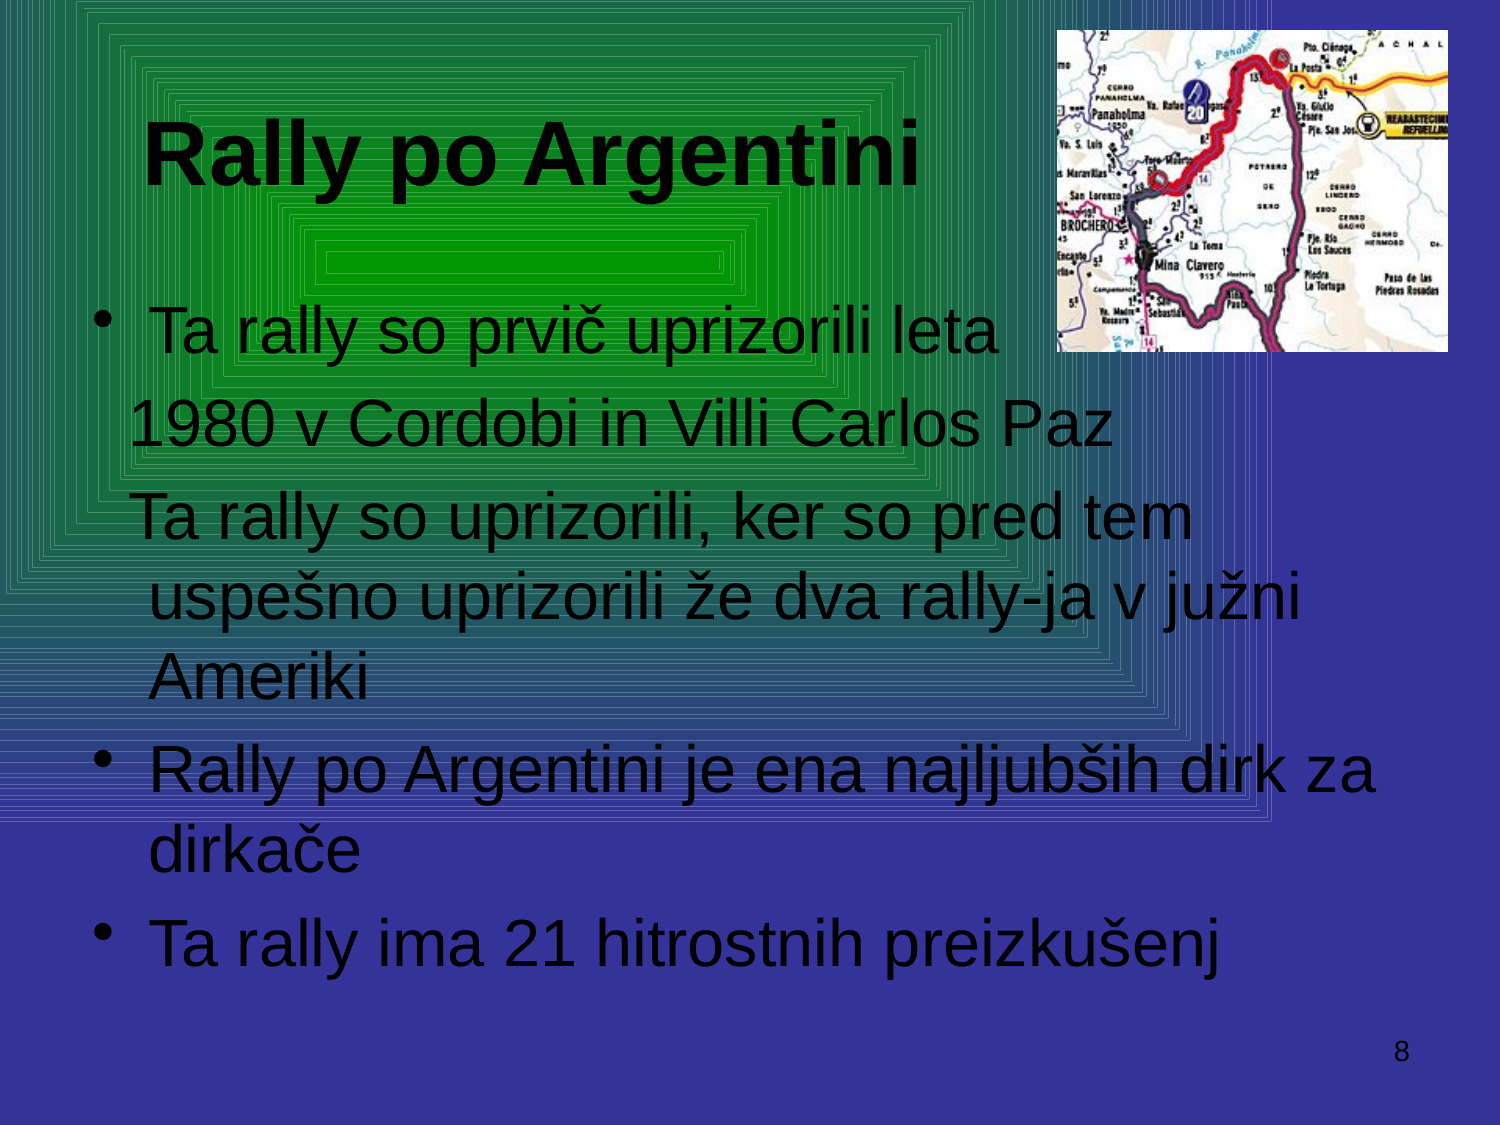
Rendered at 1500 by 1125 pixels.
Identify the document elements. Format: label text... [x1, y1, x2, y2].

list Ta rally so prvič uprizorili leta 1980 v Cordobi in Villi Carlos Paz Ta rally so uprizorili, ker so pred tem uspešno uprizorili že dva rally-ja v južni Ameriki Rally po Argentini je ena najljubših dirk za dirkače Ta rally ima 21 hitrostnih preizkušenj [76, 278, 1427, 1022]
picture [1057, 30, 1448, 352]
slide_number <number> [1074, 1024, 1425, 1103]
title Rally po Argentini [76, 54, 1427, 243]
